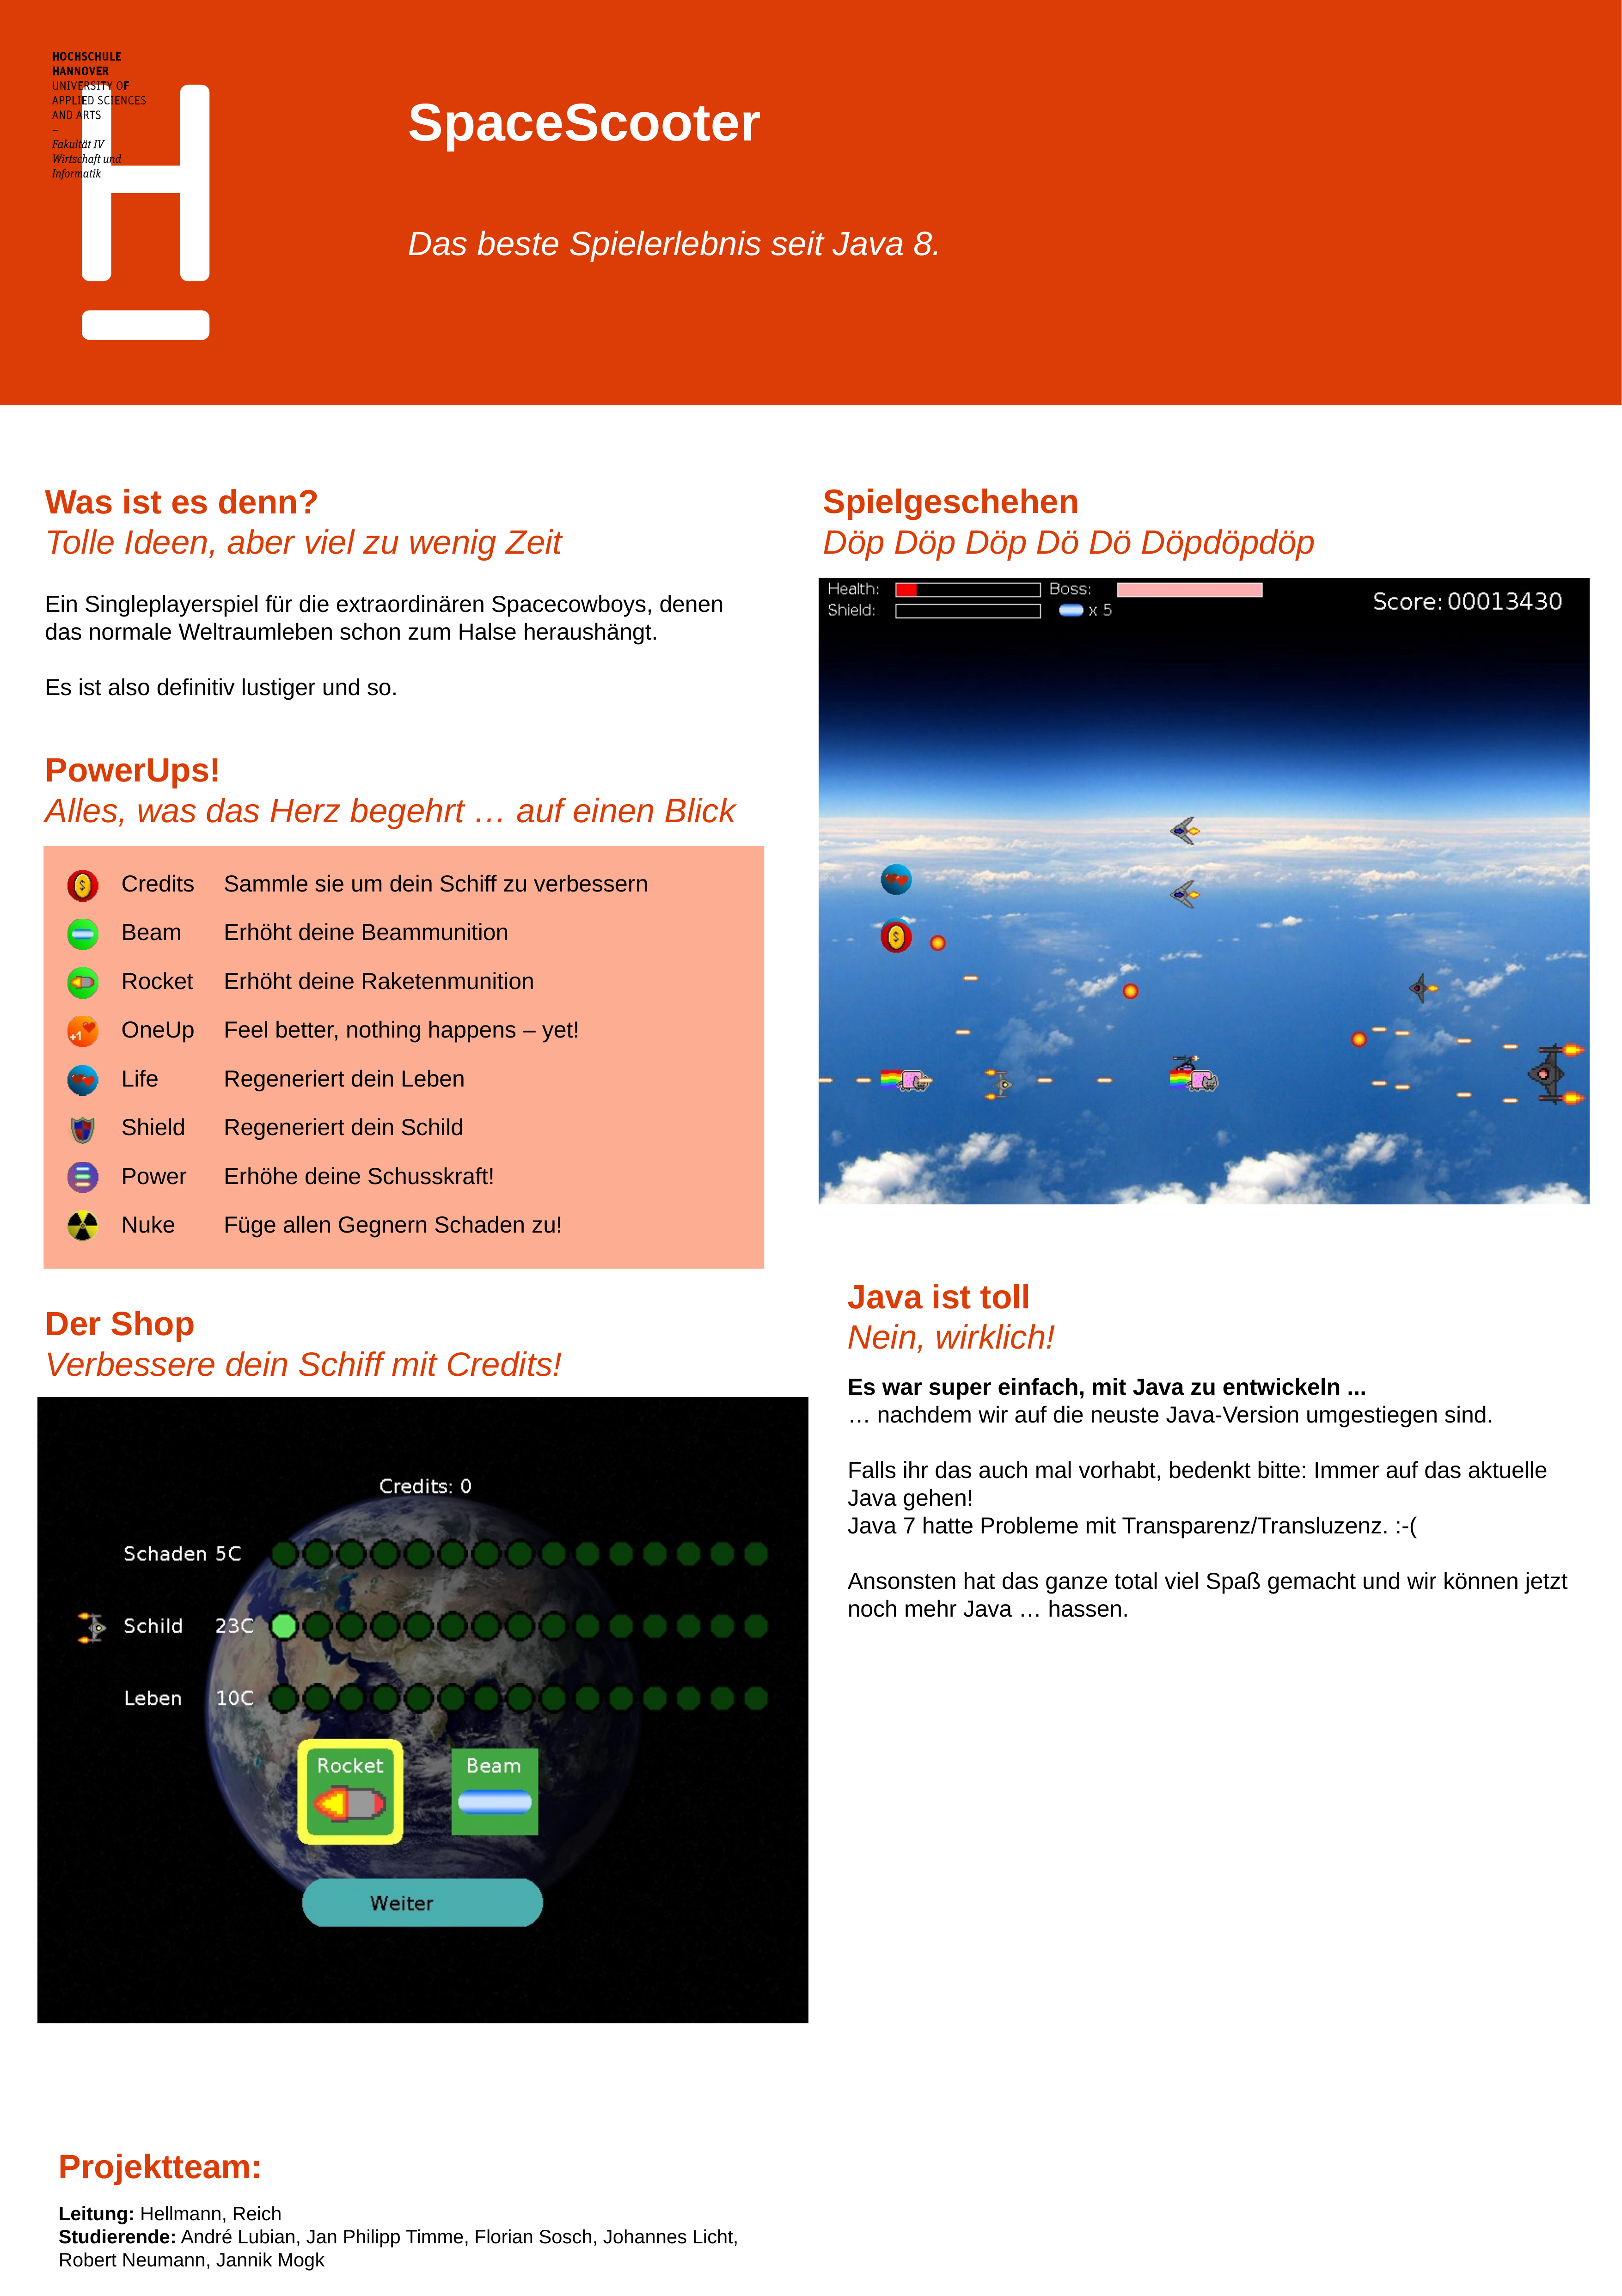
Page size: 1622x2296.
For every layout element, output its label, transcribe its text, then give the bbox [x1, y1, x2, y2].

picture [67, 967, 98, 999]
picture [67, 1113, 98, 1144]
picture [52, 51, 210, 340]
text_box Leitung: Hellmann, Reich Studierende: André Lubian, Jan Philipp Timme, Florian Sosch, Johannes Licht, Robert Neumann, Jannik Mogk [52, 2198, 762, 2296]
picture [819, 578, 1590, 1204]
text_box Spielgeschehen Döp Döp Döp Dö Dö Döpdöpdöp [816, 476, 1526, 564]
text_box [0, 0, 1622, 405]
text_box Das beste Spielerlebnis seit Java 8. [401, 218, 1537, 266]
text_box PowerUps! Alles, was das Herz begehrt … auf einen Blick [38, 745, 748, 833]
text_box Es war super einfach, mit Java zu entwickeln ... … nachdem wir auf die neuste Java-Version umgestiegen sind. Falls ihr das auch mal vorhabt, bedenkt bitte: Immer auf das aktuelle Java gehen! Java 7 hatte Probleme mit Transparenz/Transluzenz. :-( Ansonsten hat das ganze total viel Spaß gemacht und wir können jetzt noch mehr Java … hassen. [840, 1368, 1578, 1625]
text_box Der Shop Verbessere dein Schiff mit Credits! [38, 1298, 748, 1386]
text_box Ein Singleplayerspiel für die extraordinären Spacecowboys, denen das normale Weltraumleben schon zum Halse heraushängt. Es ist also definitiv lustiger und so. [38, 585, 748, 731]
picture [67, 1162, 98, 1193]
text_box SpaceScooter [401, 84, 1532, 155]
text_box Credits Sammle sie um dein Schiff zu verbessern Beam Erhöht deine Beammunition Rocket Erhöht deine Raketenmunition OneUp Feel better, nothing happens – yet! Life Regeneriert dein Leben Shield Regeneriert dein Schild Power Erhöhe deine Schusskraft! Nuke Füge allen Gegnern Schaden zu! [115, 865, 748, 1241]
text_box Was ist es denn? Tolle Ideen, aber viel zu wenig Zeit [38, 476, 748, 564]
picture [67, 870, 98, 902]
text_box Projektteam: [52, 2141, 762, 2189]
text_box Java ist toll Nein, wirklich! [840, 1271, 1551, 1359]
picture [67, 1210, 98, 1241]
picture [86, 1065, 98, 1076]
text_box [43, 846, 765, 1269]
picture [67, 919, 98, 950]
picture [37, 1397, 808, 2023]
picture [67, 1016, 98, 1047]
picture [67, 1065, 98, 1096]
